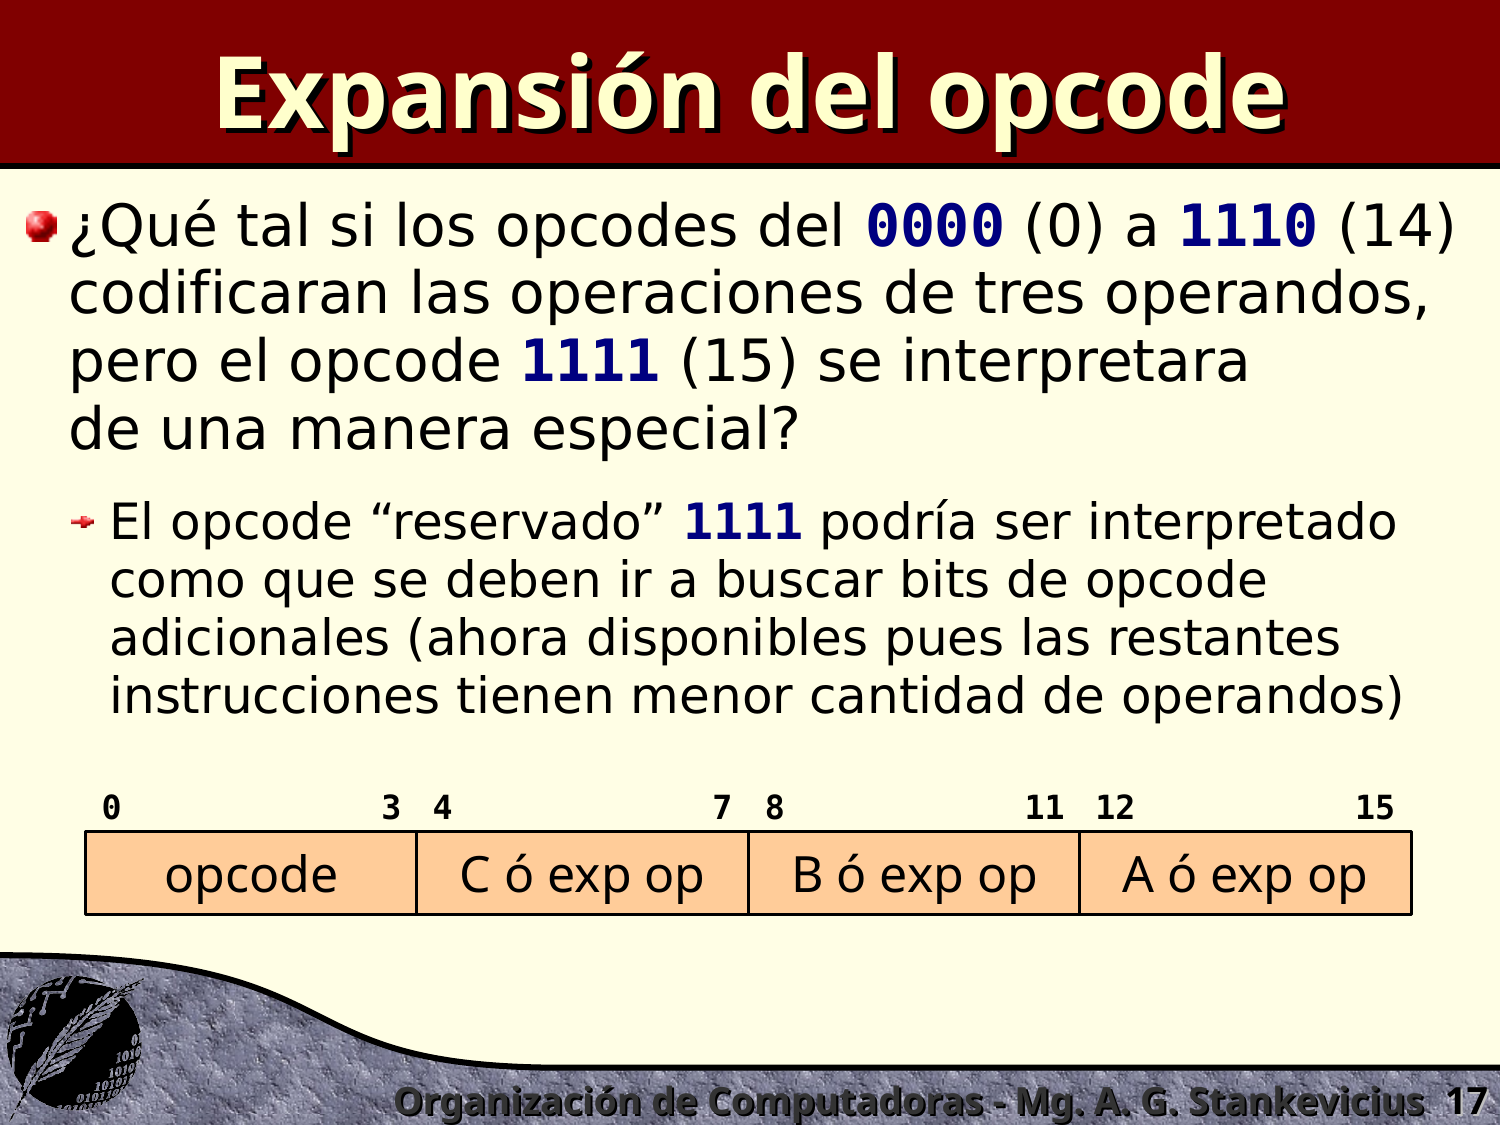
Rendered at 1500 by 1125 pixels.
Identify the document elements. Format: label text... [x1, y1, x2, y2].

picture [802, 1100, 806, 1110]
picture [0, 959, 1500, 1125]
text_box C ó exp op [416, 831, 749, 915]
text_box 0 3 [86, 781, 417, 836]
title Expansión del opcode [15, 5, 1485, 160]
text_box A ó exp op [1079, 831, 1412, 915]
text_box 12 15 [1080, 781, 1411, 836]
picture [448, 1100, 455, 1110]
text_box 4 7 [417, 781, 748, 836]
picture [1058, 1100, 1065, 1110]
list ¿Qué tal si los opcodes del 0000 (0) a 1110 (14) codificaran las operaciones de tres operandos, pero el opcode 1111 (15) se interpretara de una manera especial? El opcode “reservado” 1111 podría ser interpretado como que se deben ir a buscar bits de opcode adicionales (ahora disponibles pues las restantes instrucciones tienen menor cantidad de operandos) [11, 192, 1486, 935]
text_box 8 11 [749, 781, 1080, 836]
text_box B ó exp op [749, 836, 1079, 915]
text_box opcode [85, 831, 416, 915]
